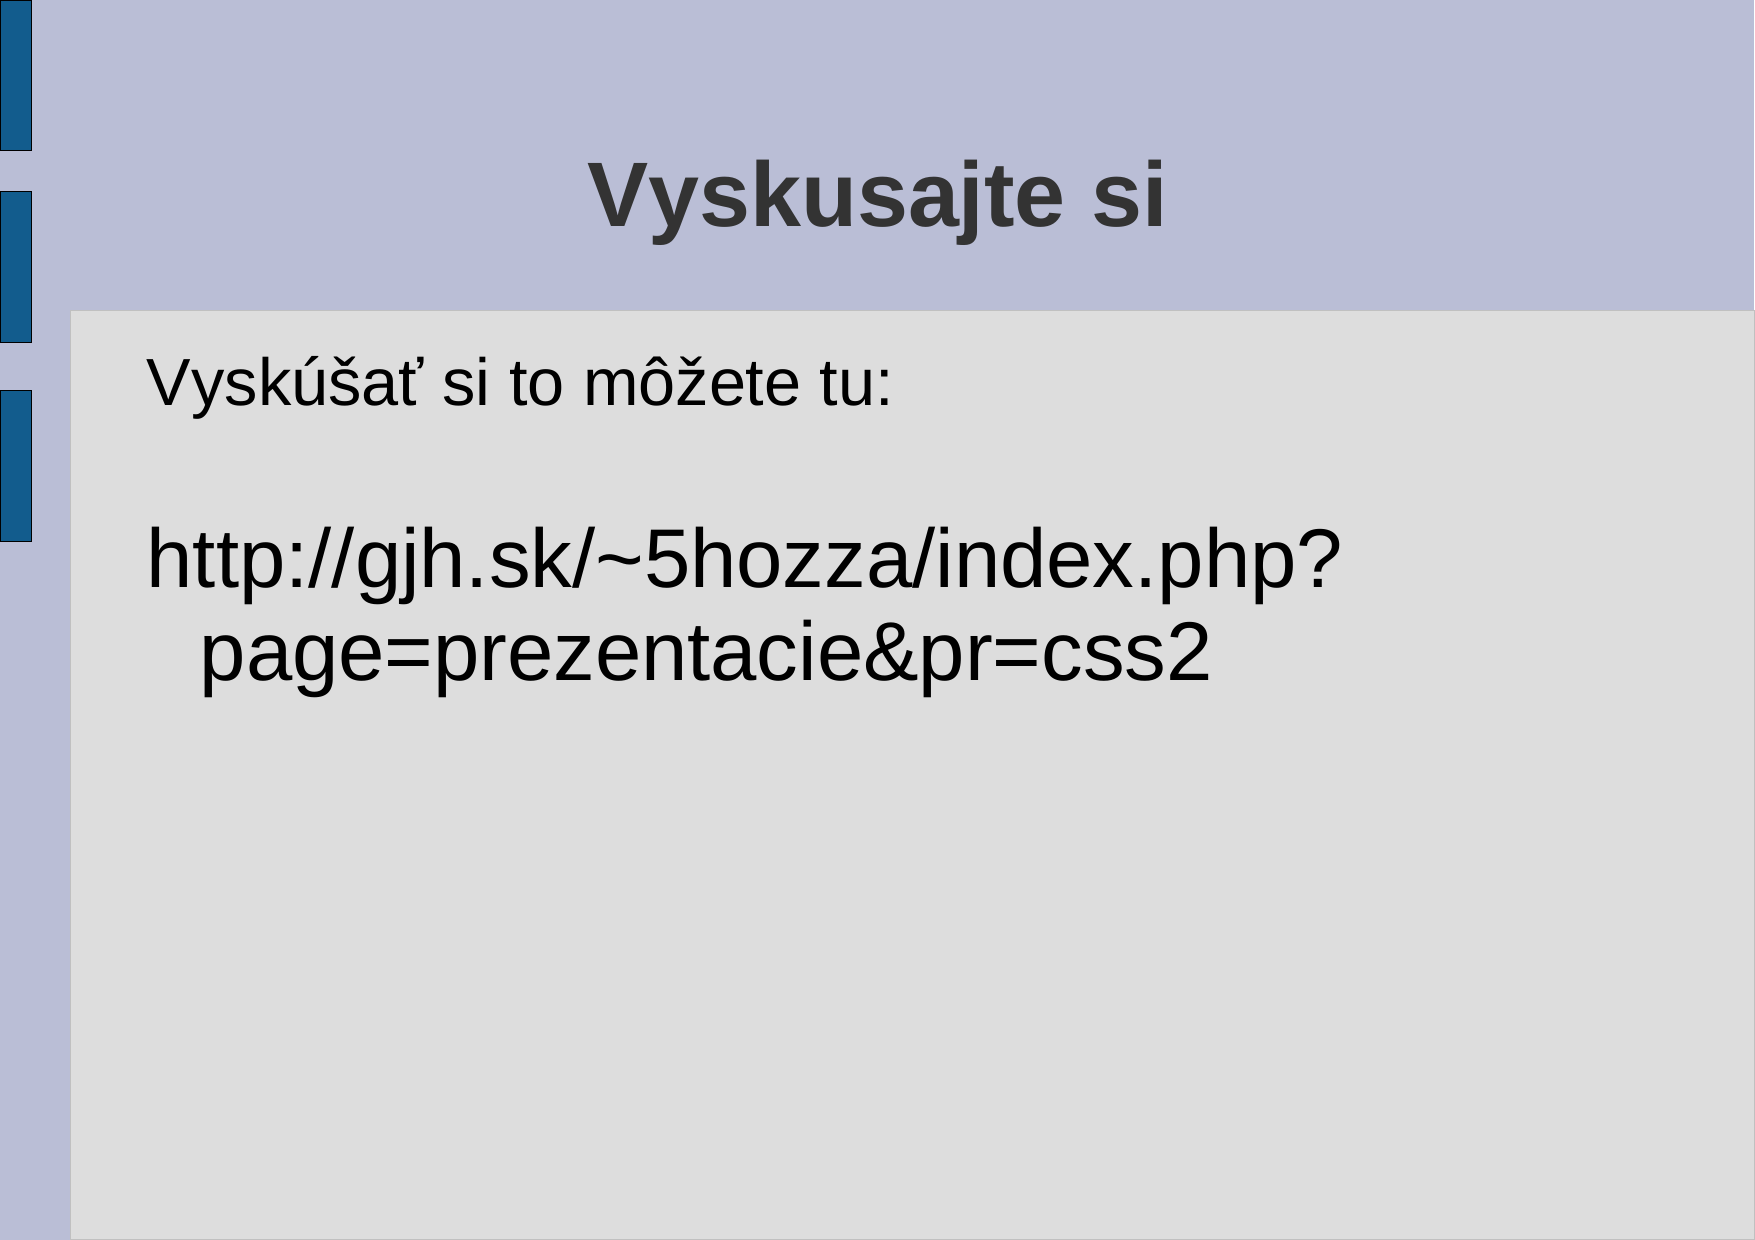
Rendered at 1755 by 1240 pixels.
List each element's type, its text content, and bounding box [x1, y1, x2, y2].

title Vyskusajte si [128, 91, 1628, 299]
list Vyskúšať si to môžete tu: http://gjh.sk/~5hozza/index.php?page=prezentacie&pr=css2 [128, 344, 1628, 1126]
